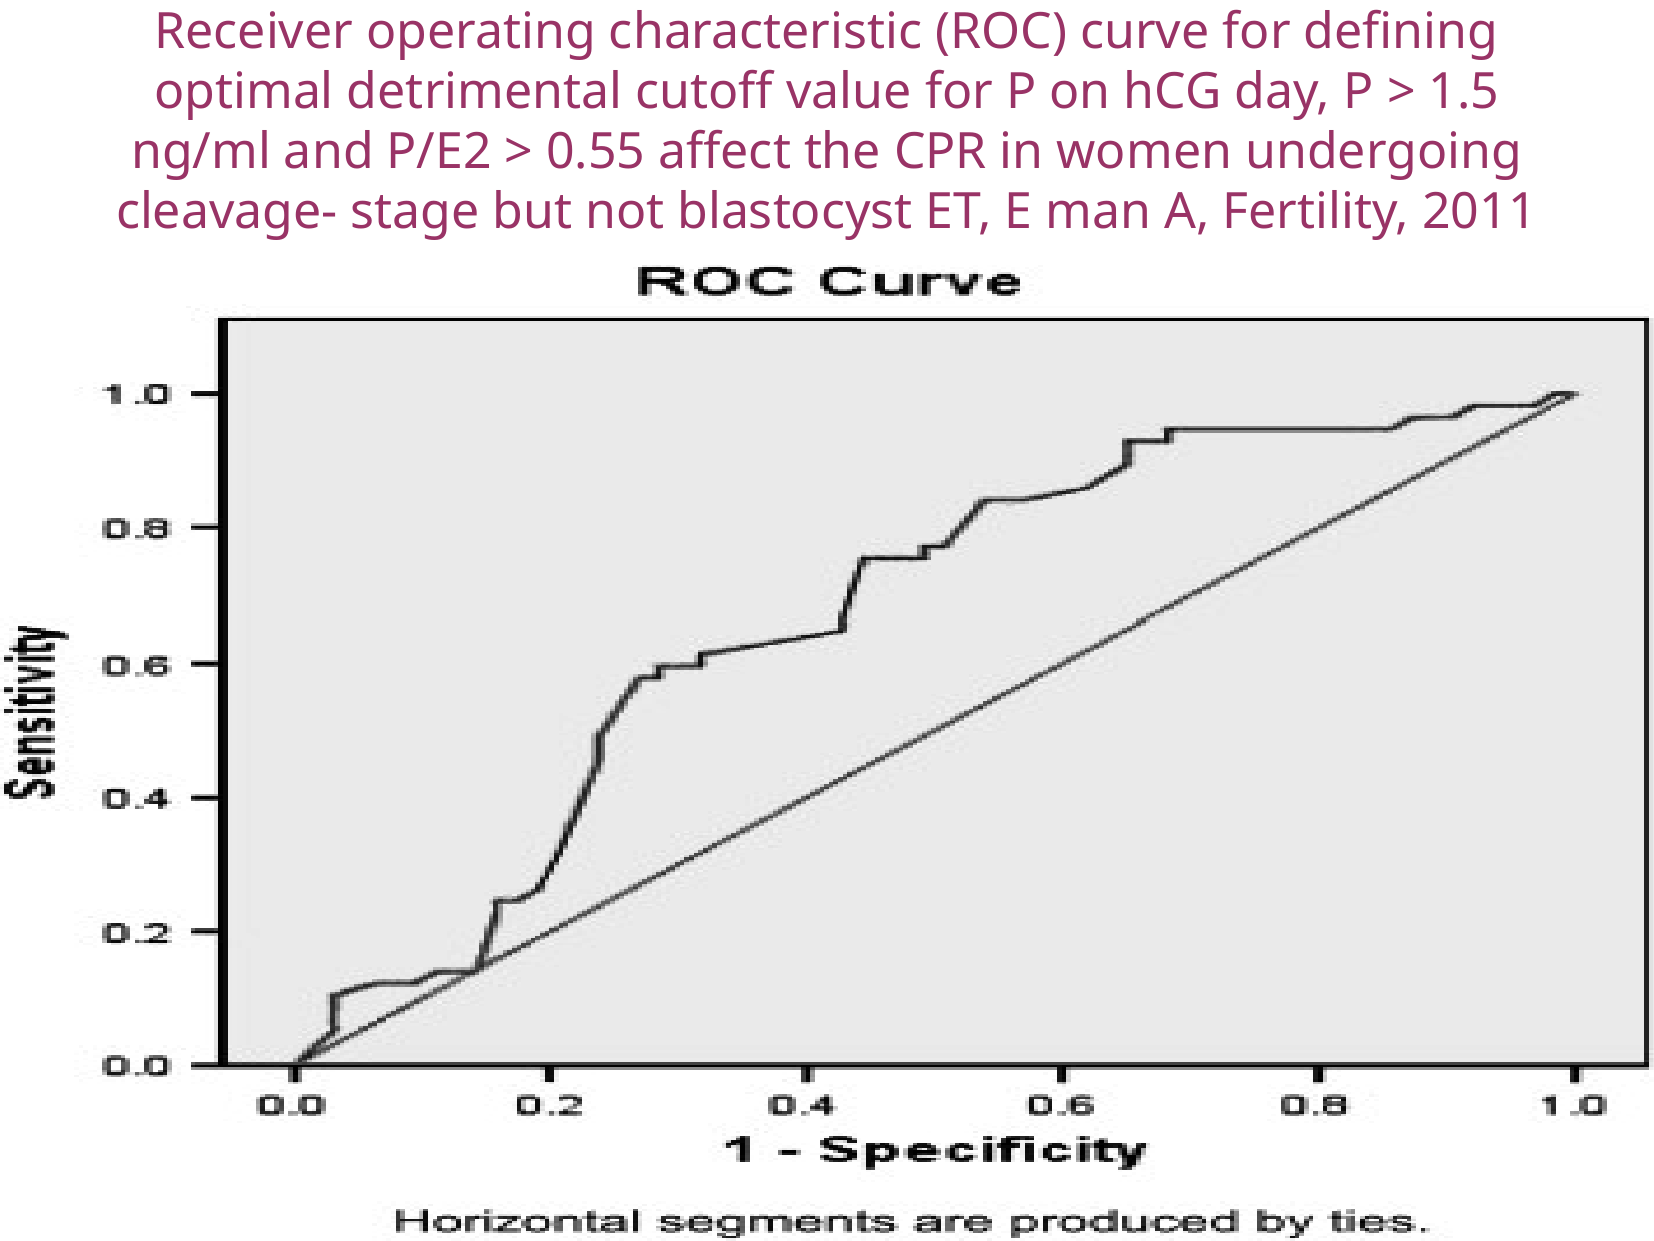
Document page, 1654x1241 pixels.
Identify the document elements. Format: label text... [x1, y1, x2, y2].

title Receiver operating characteristic (ROC) curve for defining optimal detrimental cutoff value for P on hCG day, P > 1.5 ng/ml and P/E2 > 0.55 affect the CPR in women undergoing cleavage- stage but not blastocyst ET, E man A, Fertility, 2011 [82, 0, 1571, 253]
picture [0, 265, 1654, 1241]
